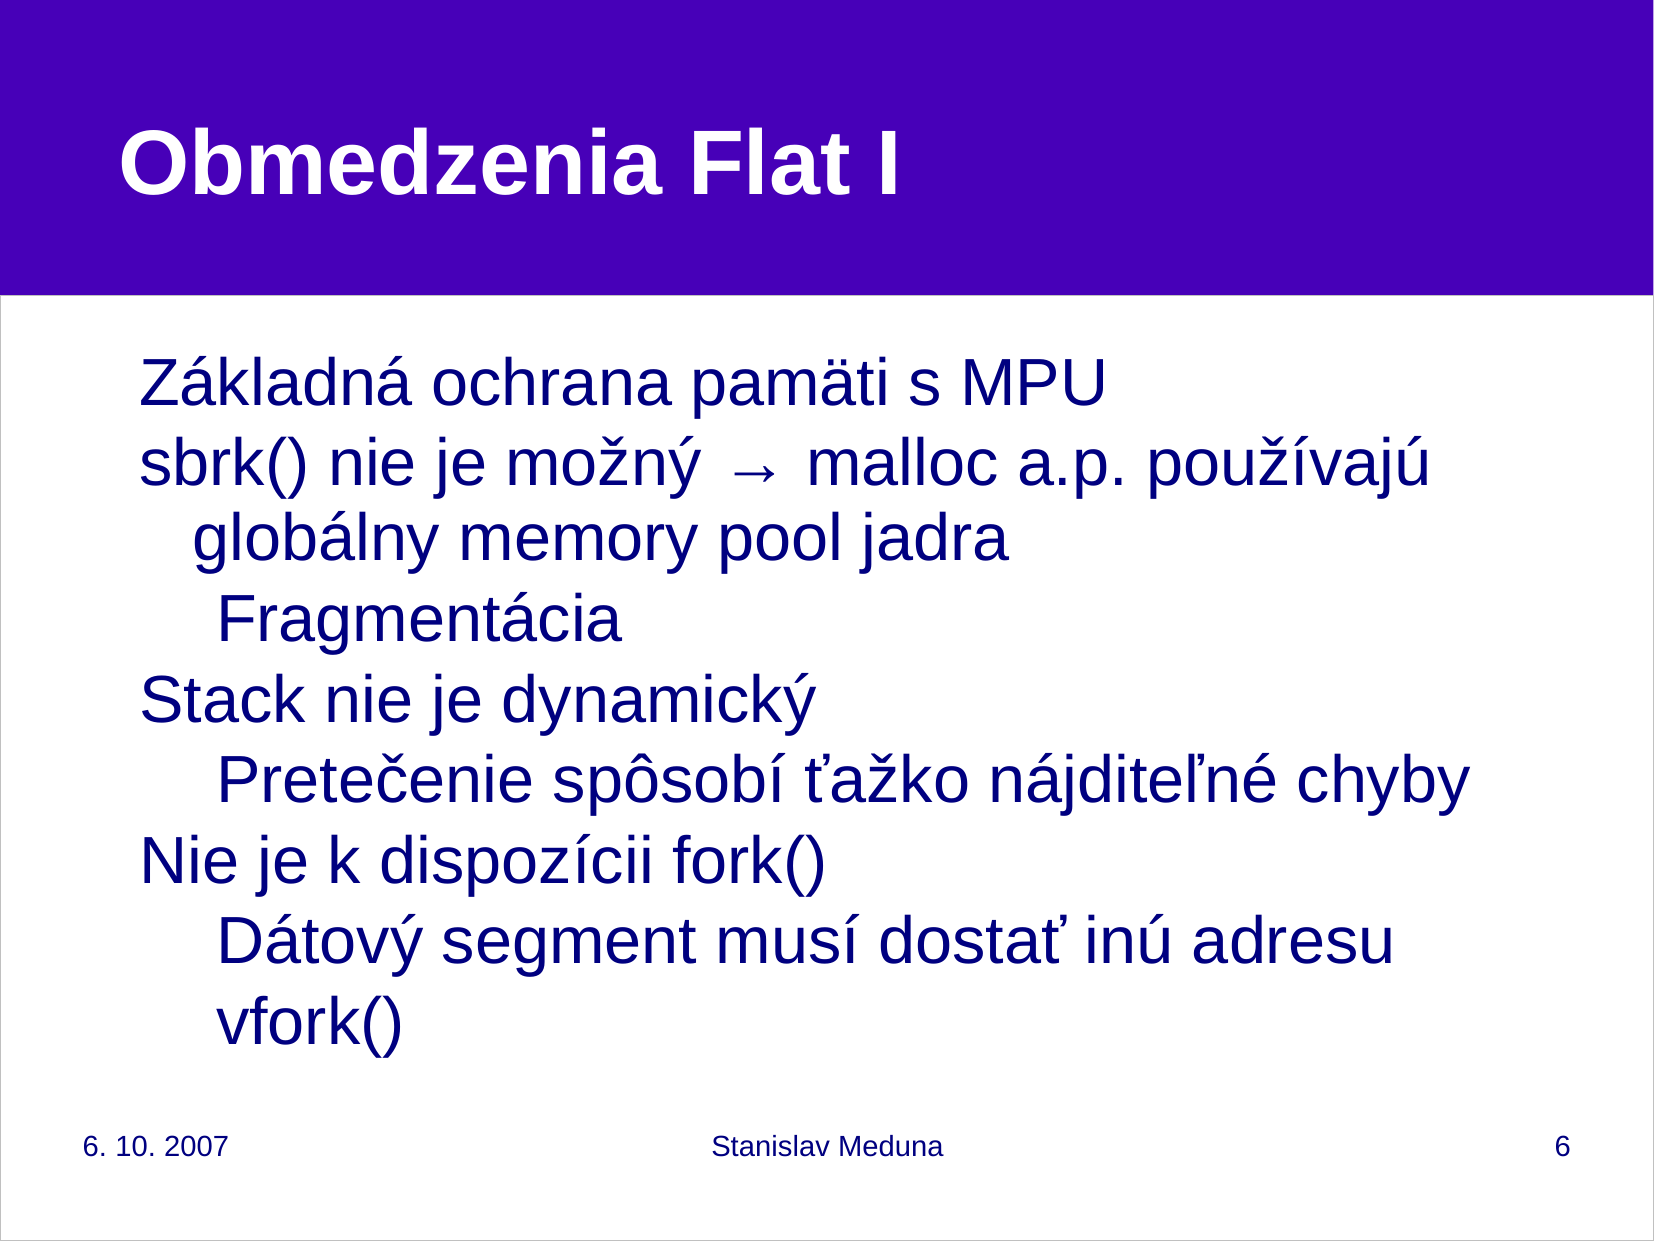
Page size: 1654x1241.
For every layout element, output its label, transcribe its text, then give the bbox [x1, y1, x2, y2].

title Obmedzenia Flat I [118, 59, 1595, 267]
list Základná ochrana pamäti s MPU sbrk() nie je možný → malloc a.p. používajú globálny memory pool jadra Fragmentácia Stack nie je dynamický Pretečenie spôsobí ťažko nájditeľné chyby Nie je k dispozícii fork() Dátový segment musí dostať inú adresu vfork() [121, 344, 1534, 1127]
